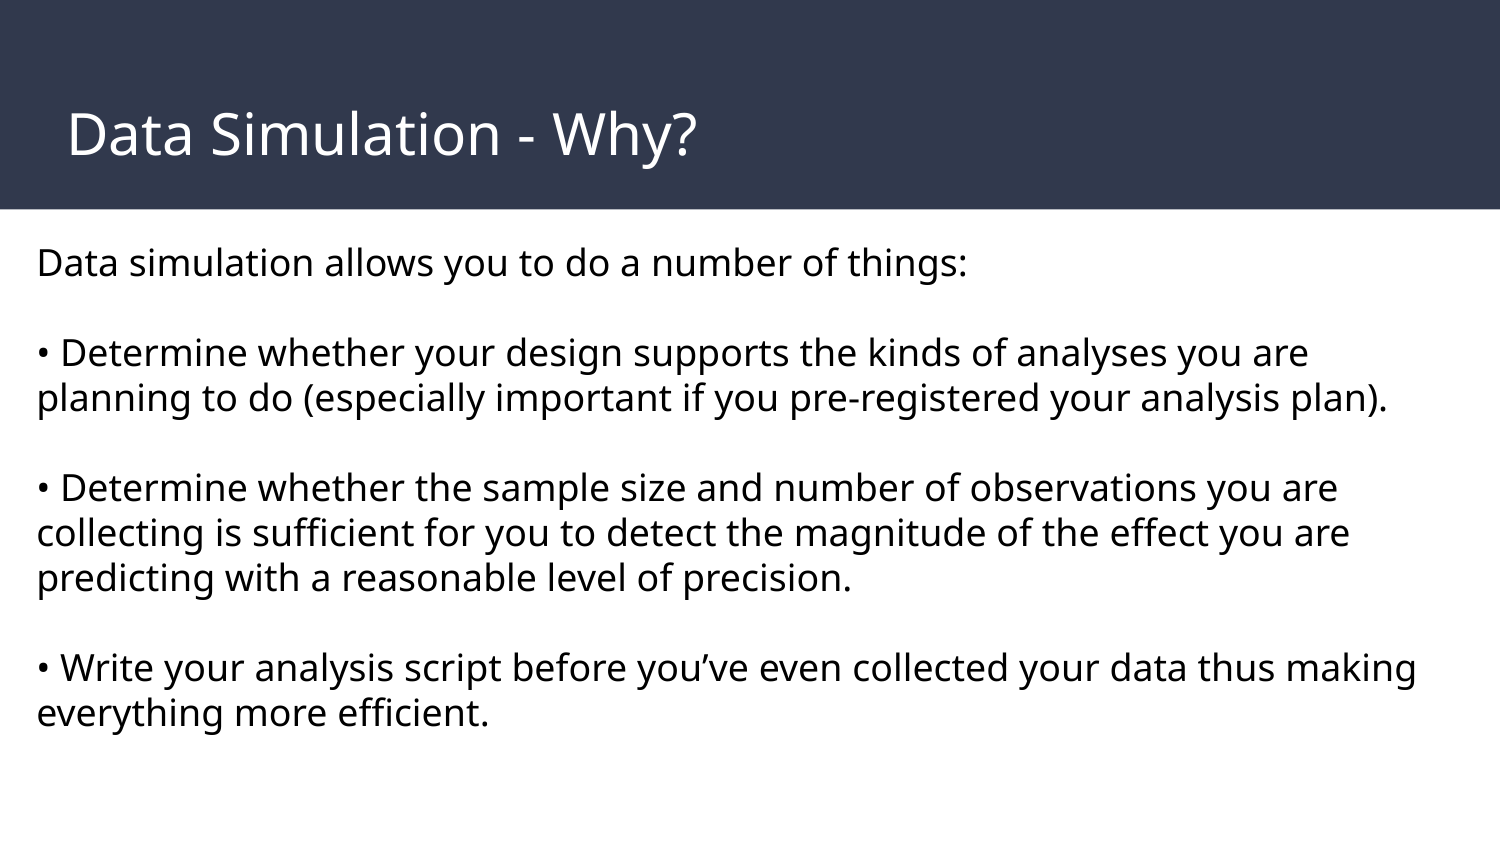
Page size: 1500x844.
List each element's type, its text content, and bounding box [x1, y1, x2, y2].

title Data Simulation - Why? [51, 82, 1449, 185]
text_box Data simulation allows you to do a number of things: • Determine whether your design supports the kinds of analyses you are planning to do (especially important if you pre-registered your analysis plan). • Determine whether the sample size and number of observations you are collecting is sufficient for you to detect the magnitude of the effect you are predicting with a reasonable level of precision. • Write your analysis script before you’ve even collected your data thus making everything more efficient. [21, 223, 1486, 826]
